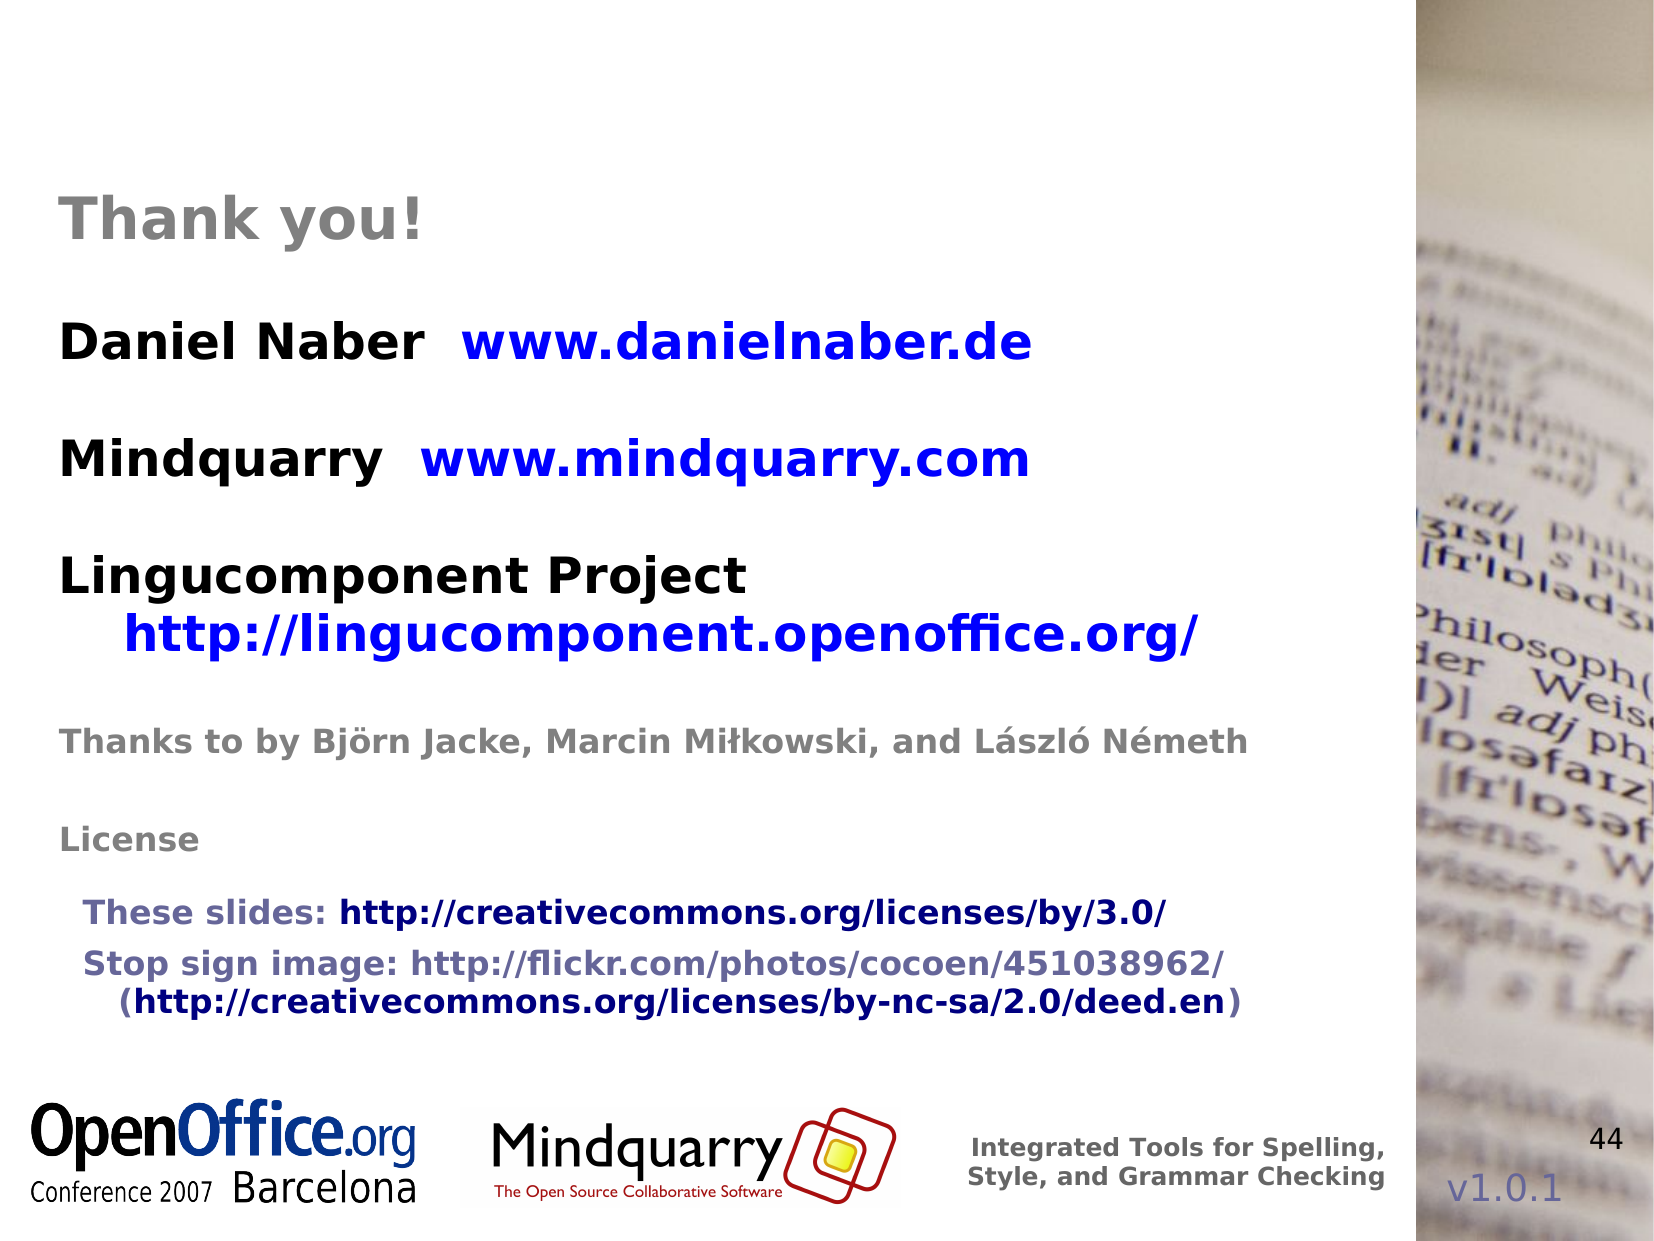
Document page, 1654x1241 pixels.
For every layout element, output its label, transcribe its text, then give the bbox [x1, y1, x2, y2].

list Thank you! Daniel Naber www.danielnaber.de Mindquarry www.mindquarry.com Lingucomponent Project http://lingucomponent.openoffice.org/ Thanks to by Björn Jacke, Marcin Miłkowski, and László Németh License These slides: http://creativecommons.org/licenses/by/3.0/ Stop sign image: http://flickr.com/photos/cocoen/451038962/ (http://creativecommons.org/licenses/by-nc-sa/2.0/deed.en) [59, 59, 1418, 1149]
picture [1416, 0, 1654, 1241]
picture [460, 1149, 901, 1208]
picture [31, 1098, 415, 1203]
text_box v1.0.1 [1431, 1159, 1579, 1218]
